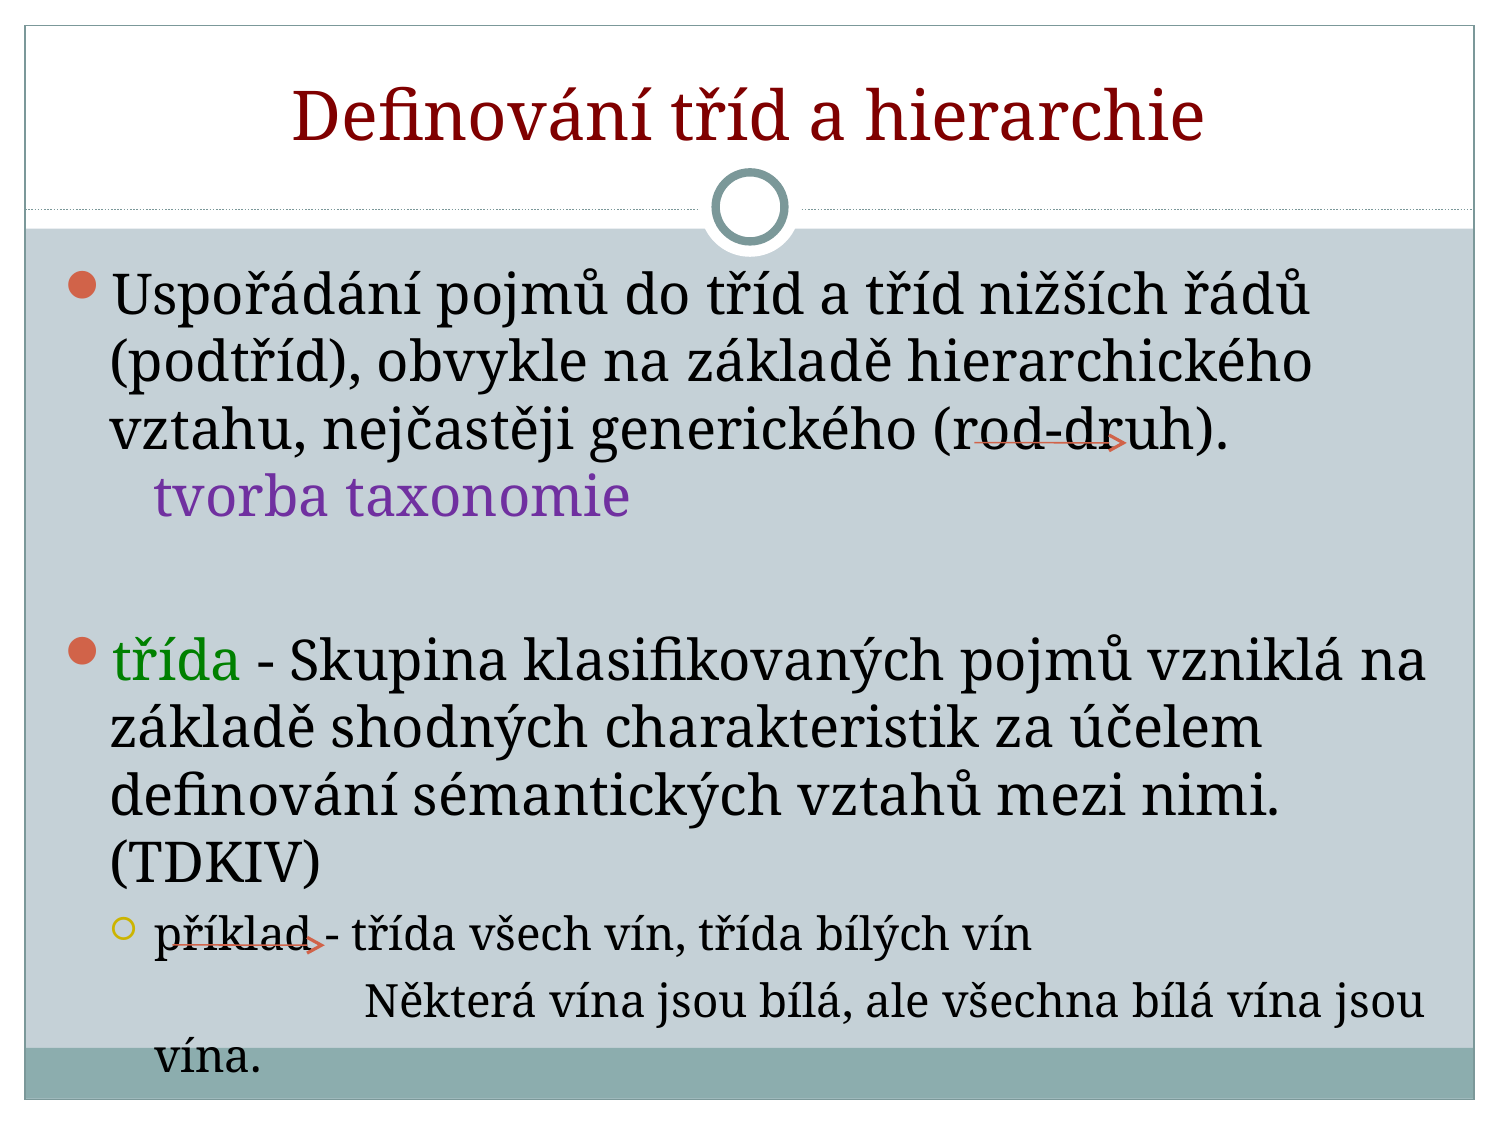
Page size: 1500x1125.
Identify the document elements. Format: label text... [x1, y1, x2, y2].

title Definování tříd a hierarchie [49, 37, 1450, 162]
list Uspořádání pojmů do tříd a tříd nižších řádů (podtříd), obvykle na základě hierarchického vztahu, nejčastěji generického (rod-druh). tvorba taxonomie třída - Skupina klasifikovaných pojmů vzniklá na základě shodných charakteristik za účelem definování sémantických vztahů mezi nimi. (TDKIV) příklad - třída všech vín, třída bílých vín Některá vína jsou bílá, ale všechna bílá vína jsou vína. [49, 250, 1445, 1125]
